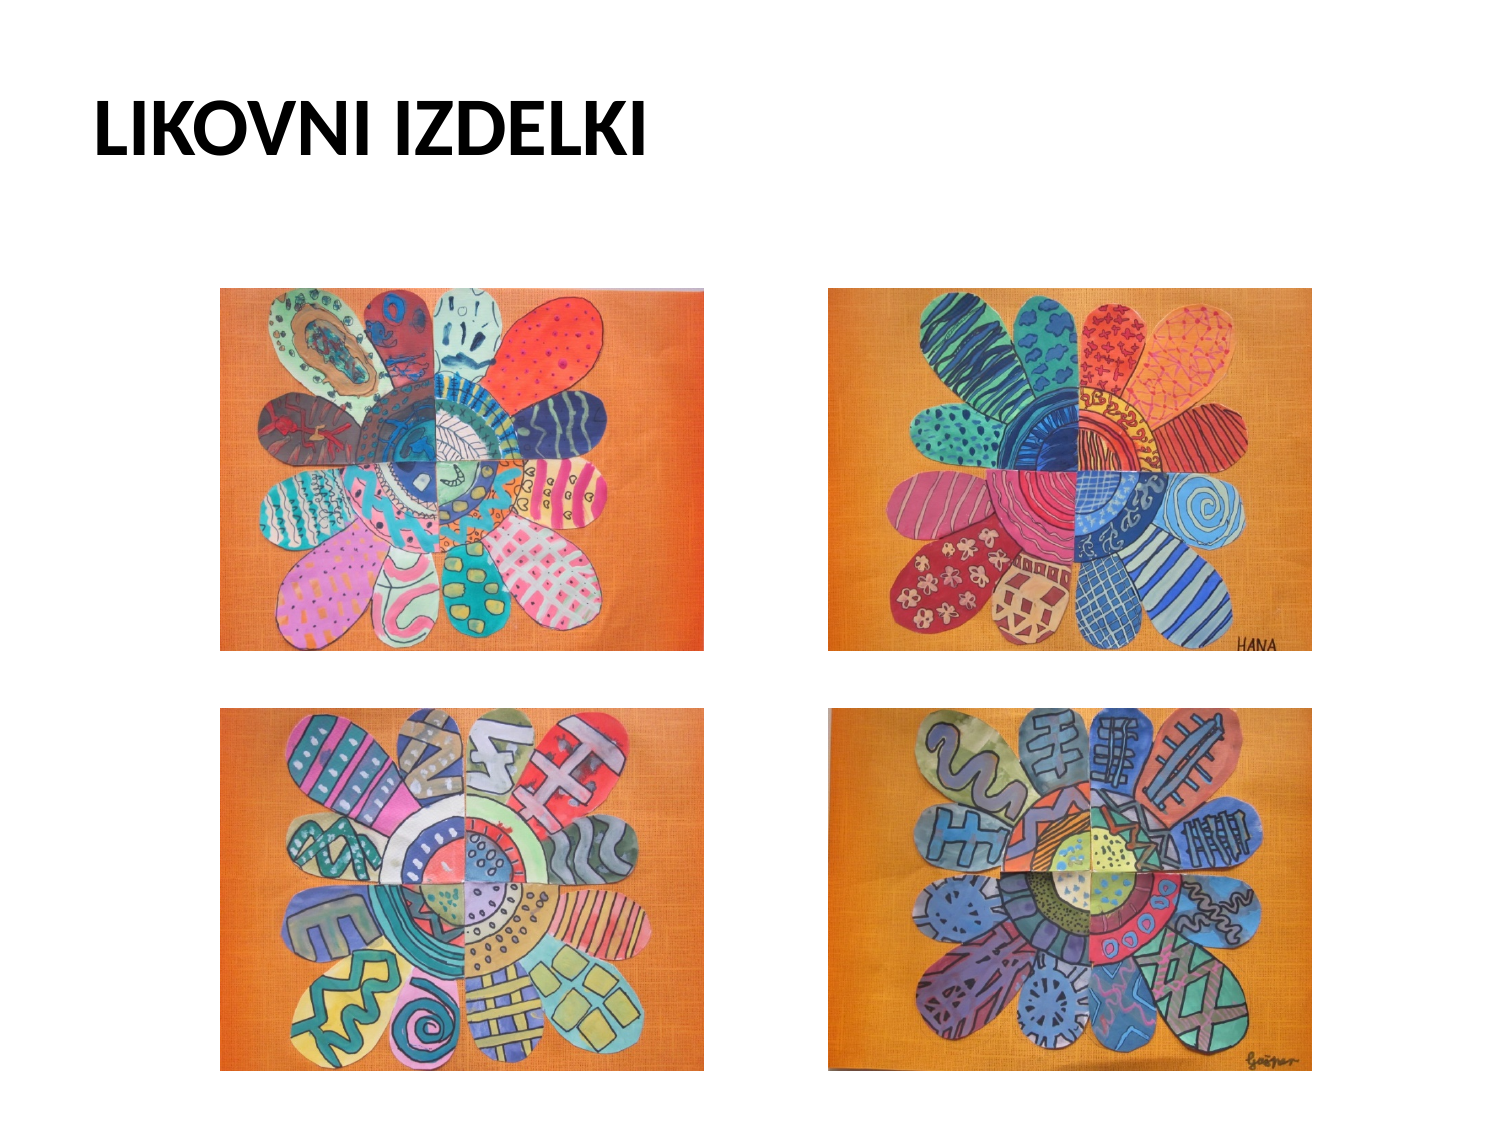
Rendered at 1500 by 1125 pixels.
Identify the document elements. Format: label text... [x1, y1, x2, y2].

picture [220, 708, 704, 1071]
text_box LIKOVNI IZDELKI [78, 85, 1100, 184]
picture [220, 288, 704, 651]
picture [828, 288, 1312, 651]
picture [828, 708, 1312, 1071]
